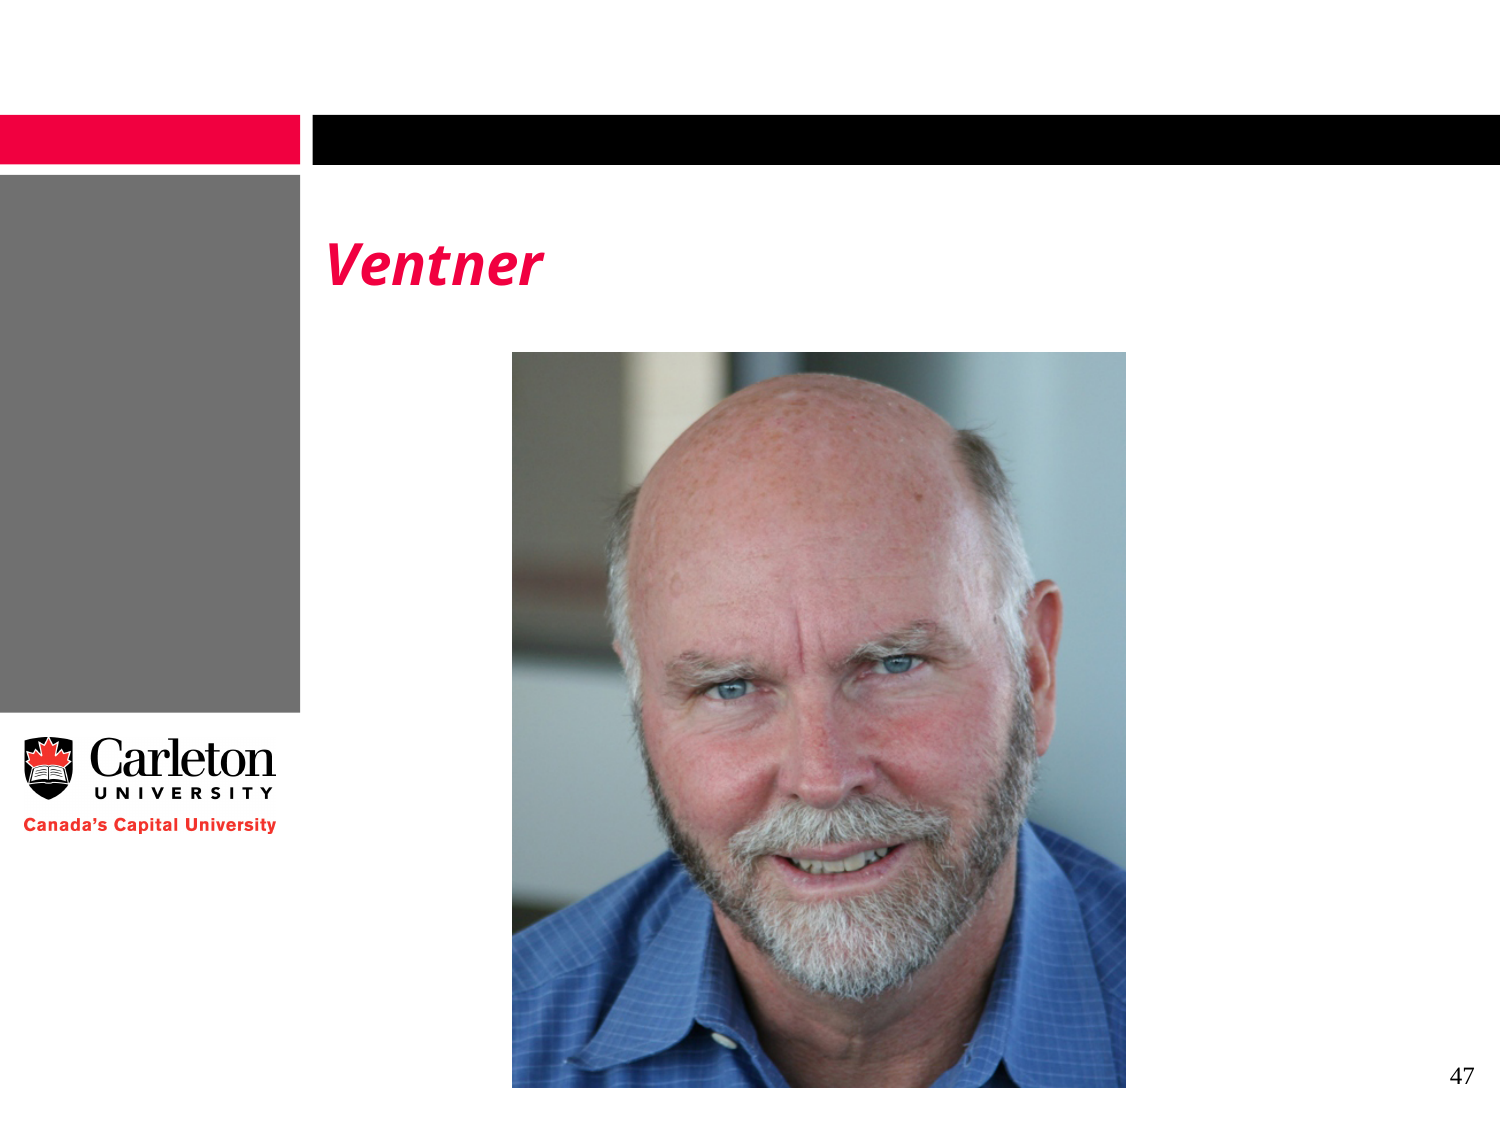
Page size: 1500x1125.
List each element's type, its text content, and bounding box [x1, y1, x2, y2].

picture [512, 352, 1126, 1088]
title Ventner [324, 194, 1450, 331]
picture [24, 737, 276, 834]
